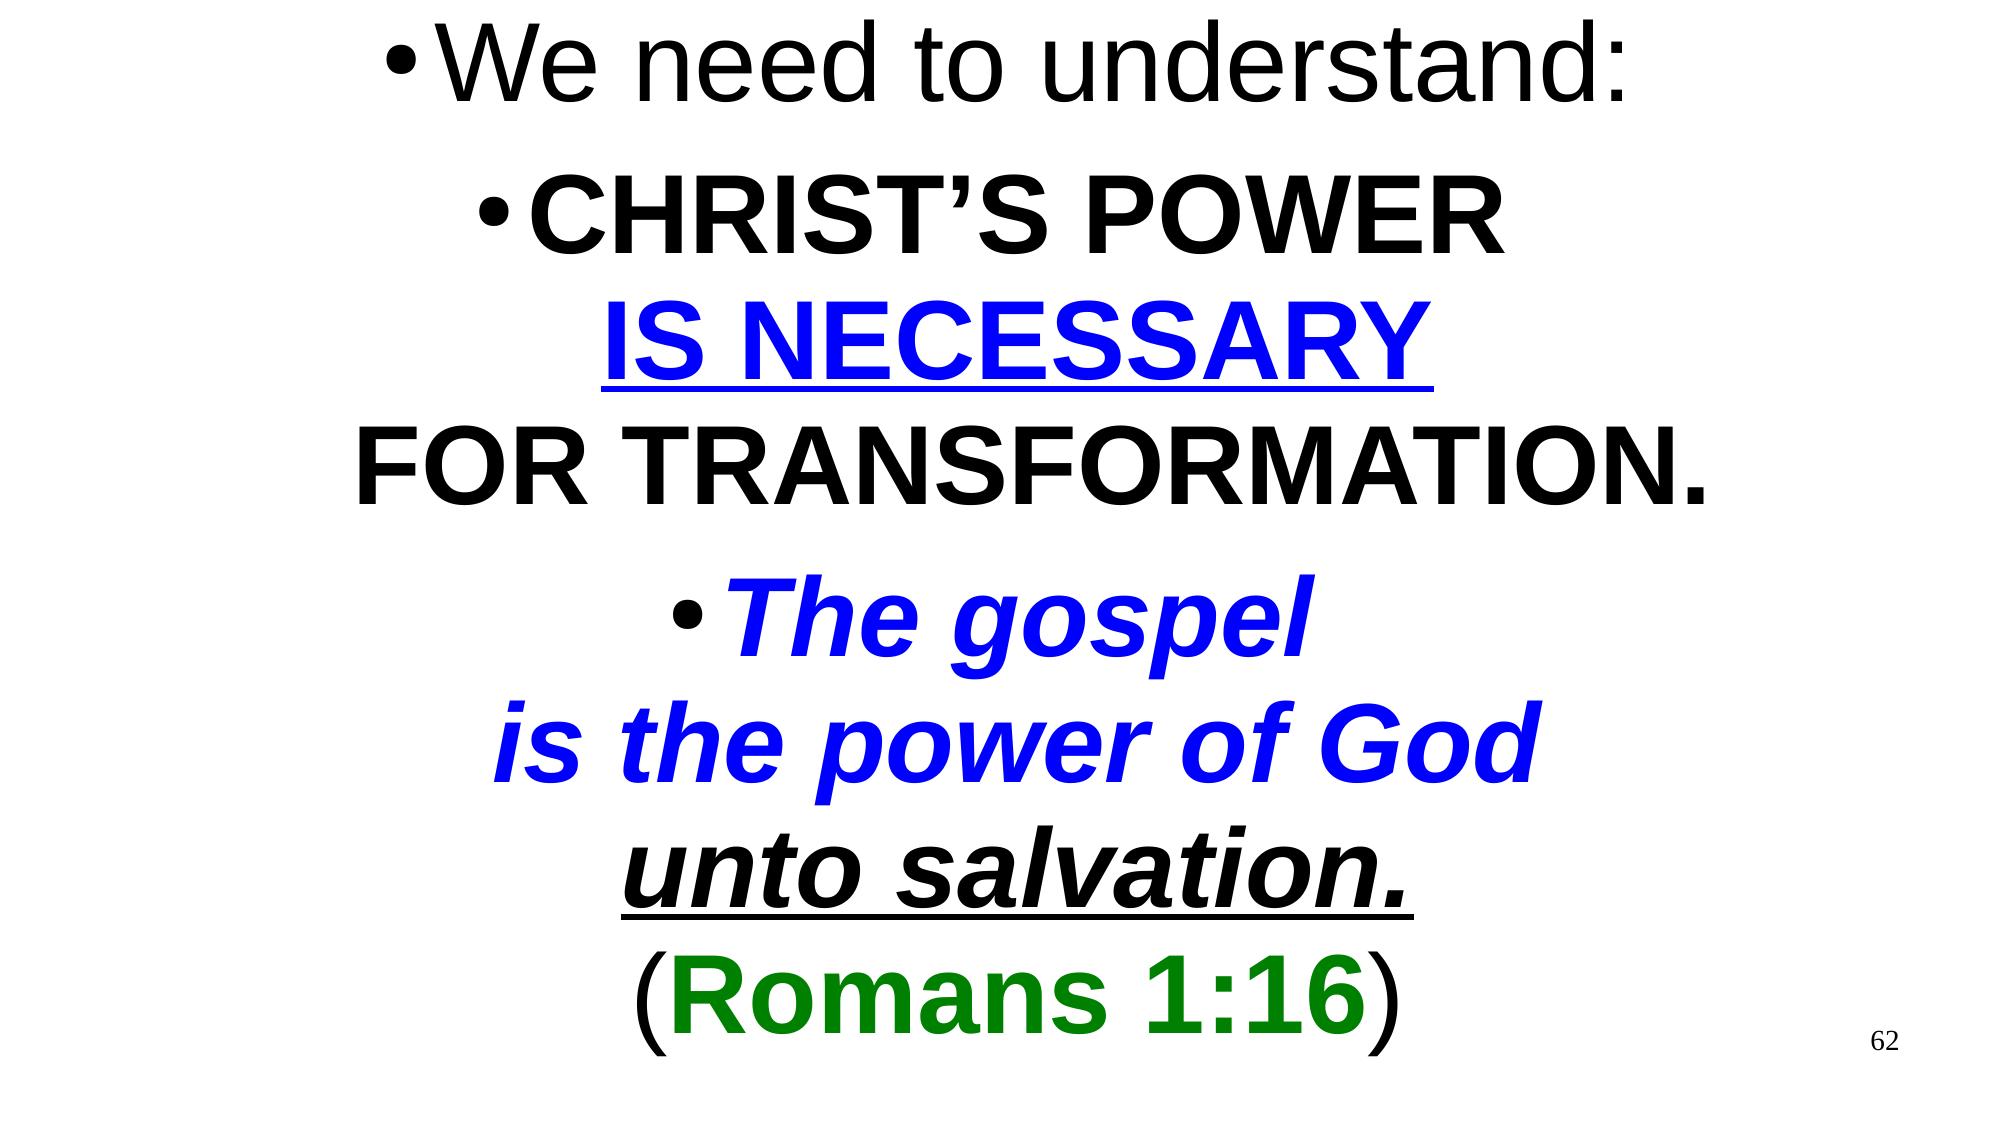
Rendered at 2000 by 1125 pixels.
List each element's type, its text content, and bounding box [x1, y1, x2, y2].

list We need to understand: CHRIST’S POWER IS NECESSARY FOR TRANSFORMATION. The gospel is the power of God unto salvation. (Romans 1:16) [0, 0, 1996, 1123]
